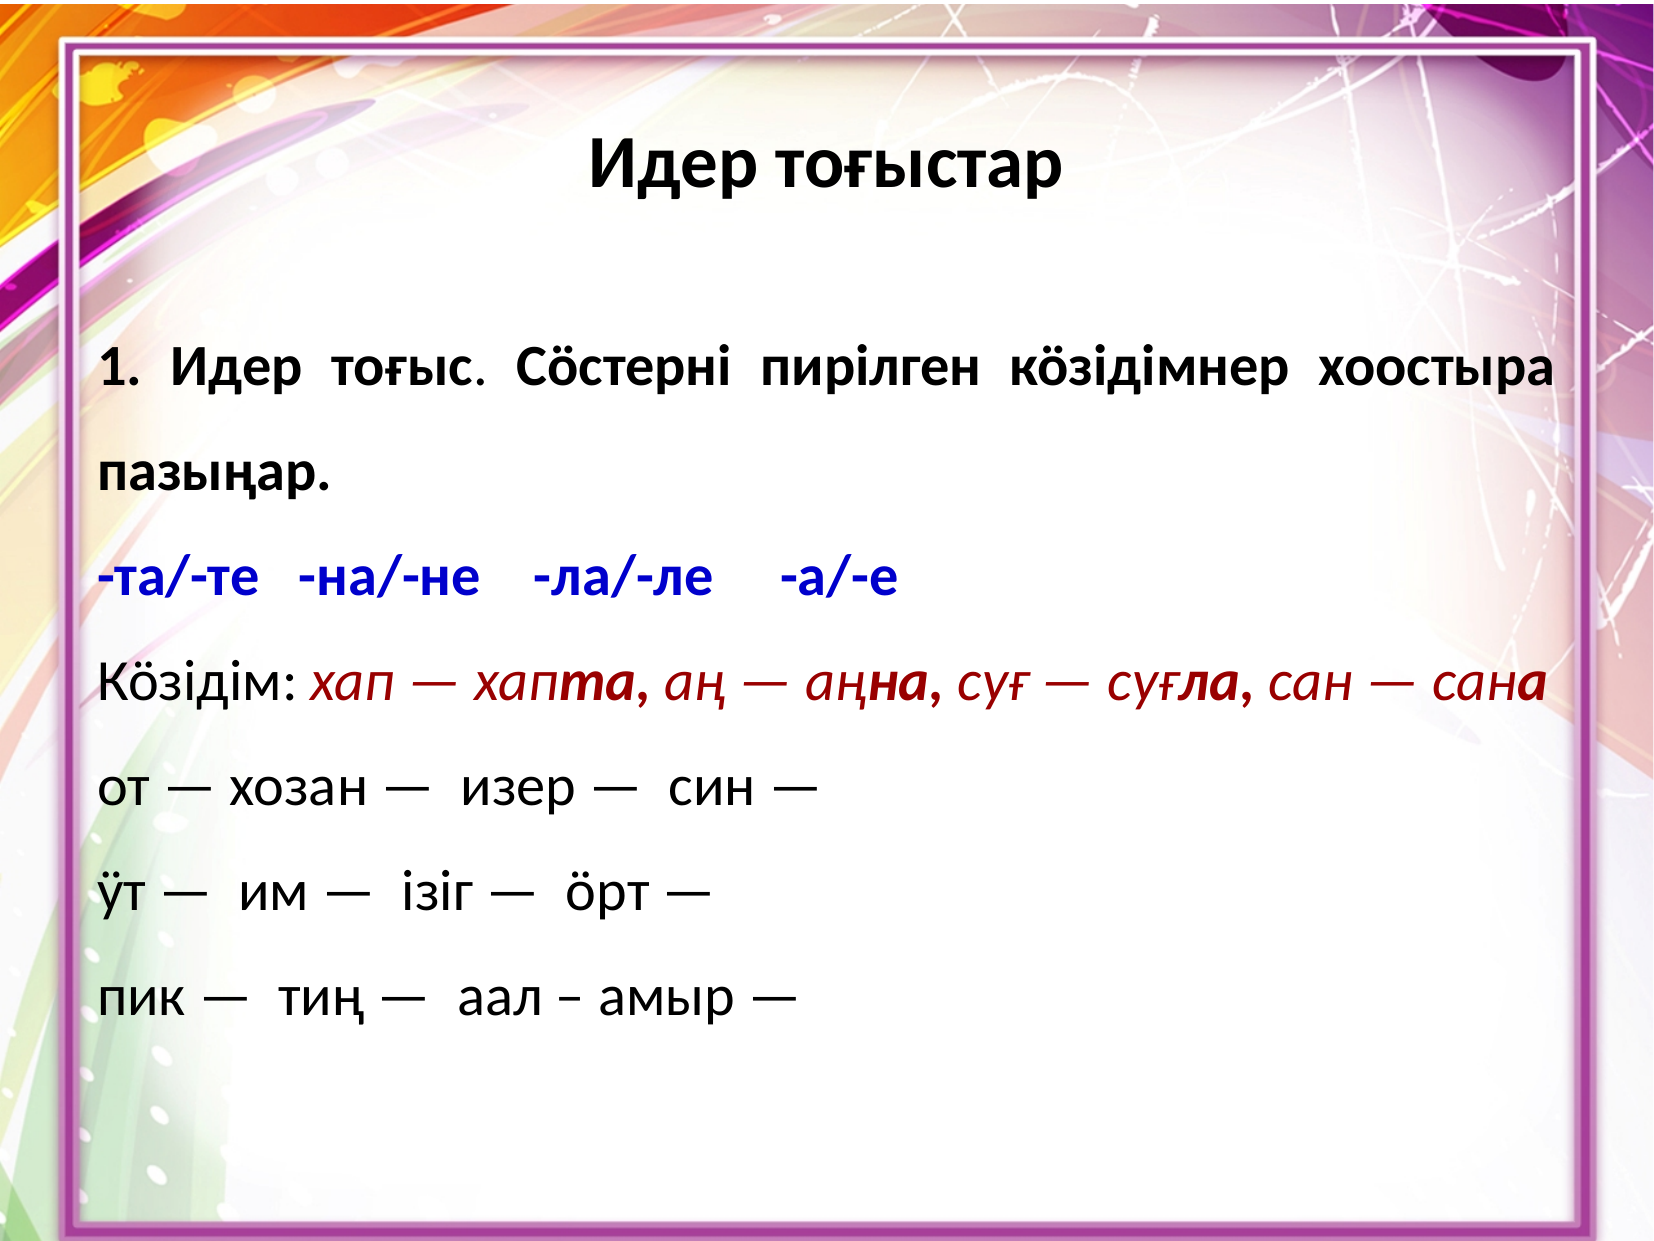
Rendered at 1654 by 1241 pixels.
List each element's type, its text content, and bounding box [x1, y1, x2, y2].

picture [0, 4, 1654, 1241]
text_box Идер тоғыстар 1. Идер тоғыс. Сӧстернi пирiлген кӧзiдiмнер хоостыра пазыңар. -та/-те -на/-не -ла/-ле -а/-е Кӧзідім: хап — хапта, аң — аңна, суғ — суғла, сан — сана от — хозан — изер — син — ӱт — им — iзiг — ӧрт — пик — тиң — аал – амыр — [82, 60, 1571, 996]
